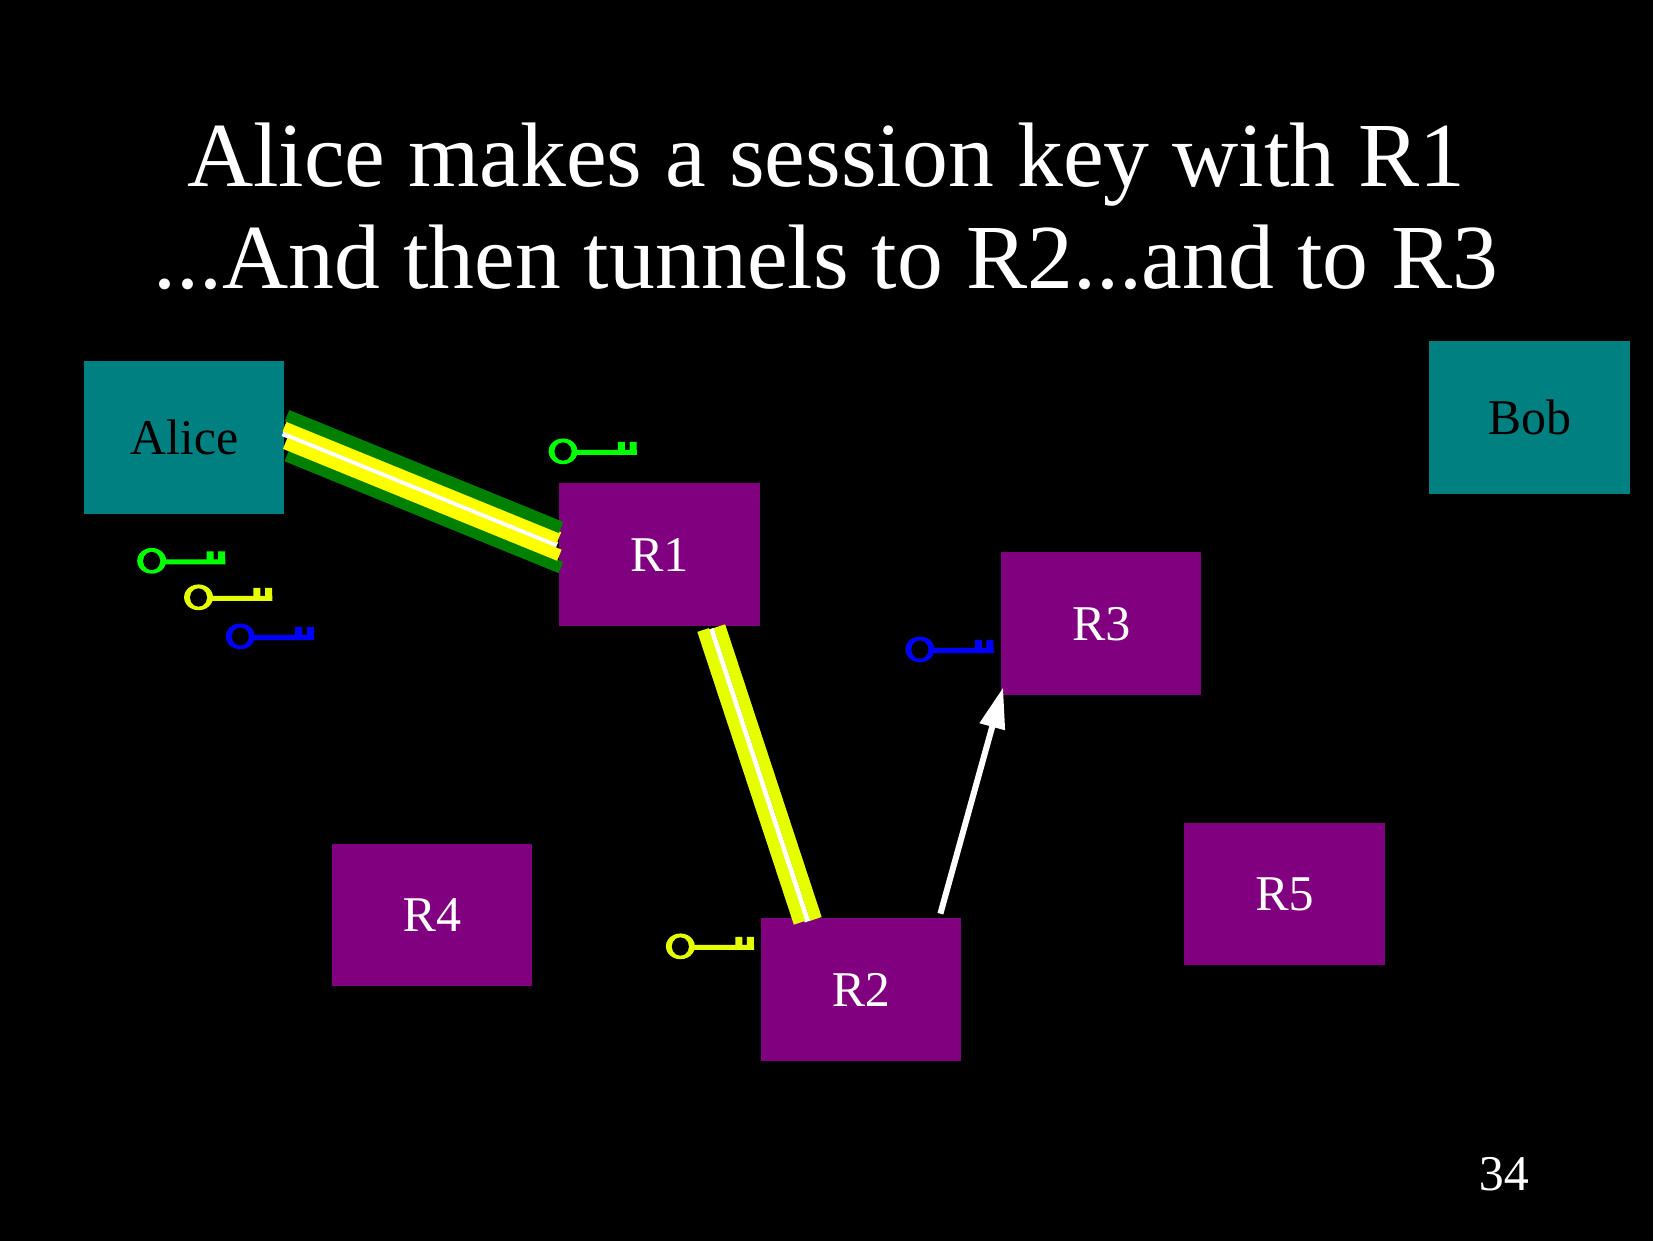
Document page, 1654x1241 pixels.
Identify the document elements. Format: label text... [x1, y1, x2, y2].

text_box [905, 636, 994, 663]
text_box R3 [1000, 551, 1202, 696]
text_box R2 [760, 917, 962, 1062]
text_box Bob [1428, 340, 1631, 495]
text_box [137, 547, 226, 574]
text_box Alice [83, 360, 285, 515]
text_box [548, 438, 637, 465]
text_box R4 [331, 843, 533, 987]
text_box [225, 623, 315, 650]
text_box [665, 933, 755, 960]
text_box [184, 584, 273, 611]
text_box R5 [1183, 822, 1386, 966]
title Alice makes a session key with R1 ...And then tunnels to R2...and to R3 [121, 79, 1534, 334]
text_box R1 [558, 482, 761, 627]
